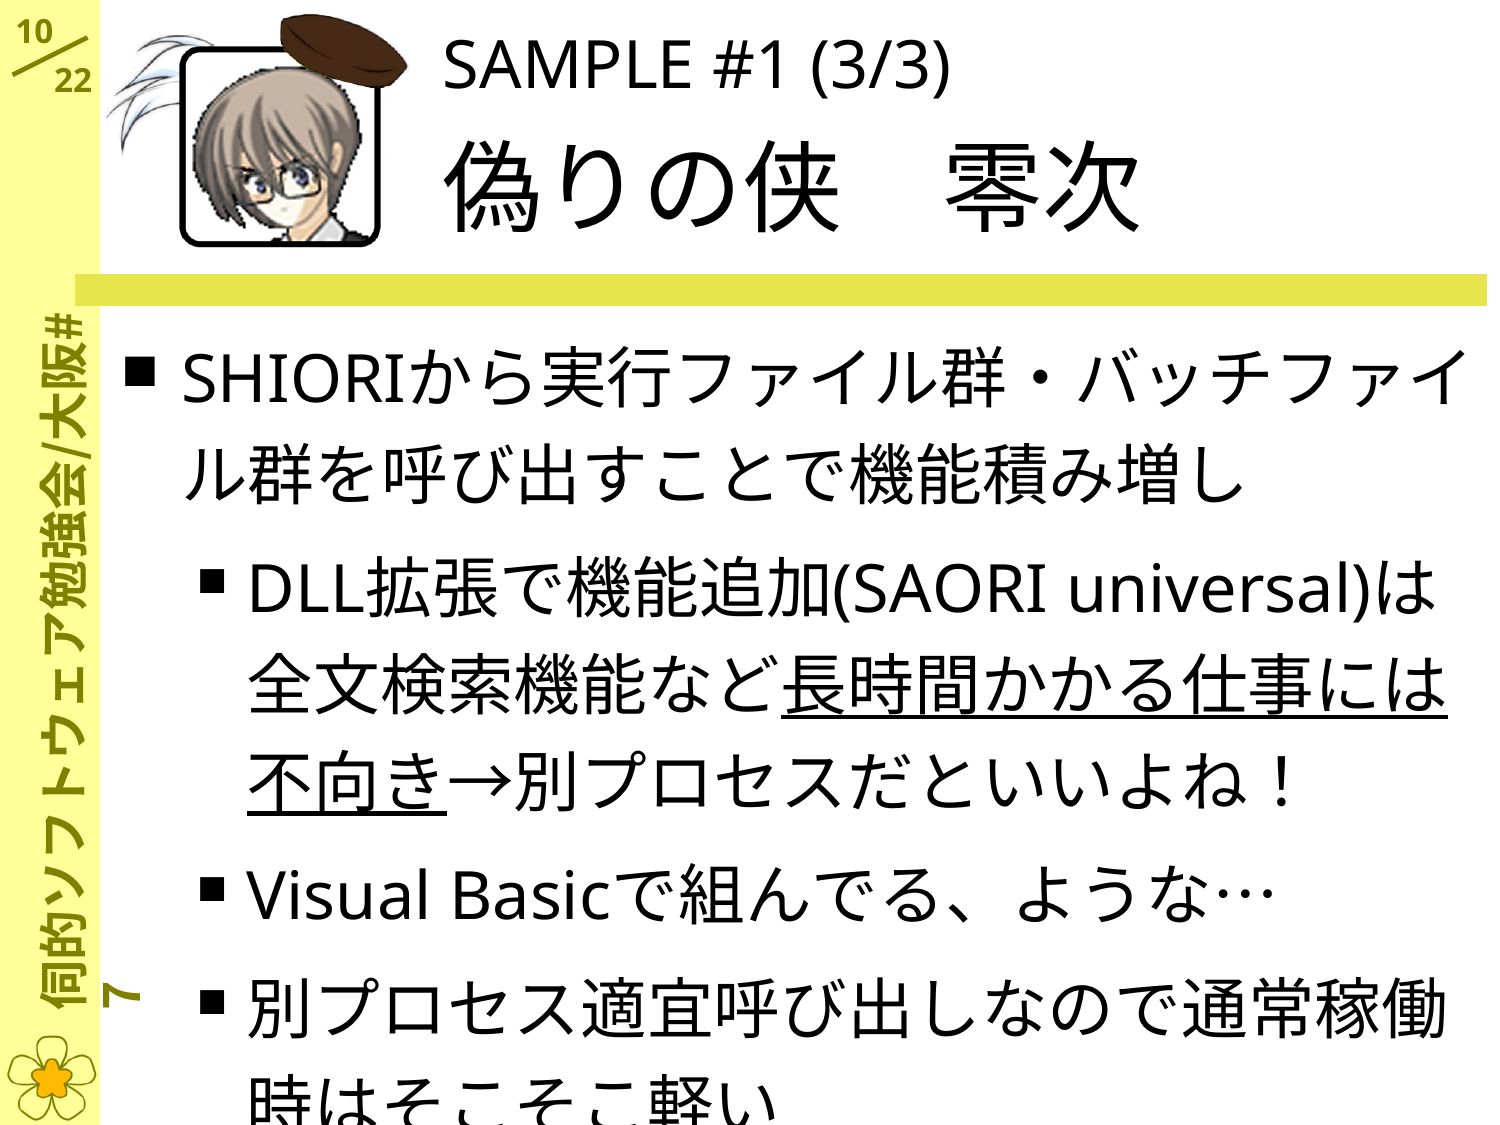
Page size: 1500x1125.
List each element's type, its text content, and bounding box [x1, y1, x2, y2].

list SHIORIから実行ファイル群・バッチファイル群を呼び出すことで機能積み増し DLL拡張で機能追加(SAORI universal)は全文検索機能など長時間かかる仕事には不向き→別プロセスだといいよね！ Visual Basicで組んでる、ような… 別プロセス適宜呼び出しなので通常稼働時はそこそこ軽い ※この後作者さんに丸投げ [125, 324, 1476, 1125]
picture [106, 9, 410, 249]
picture [5, 1033, 99, 1122]
title SAMPLE #1 (3/3) 偽りの侠 零次 [442, 17, 1476, 254]
